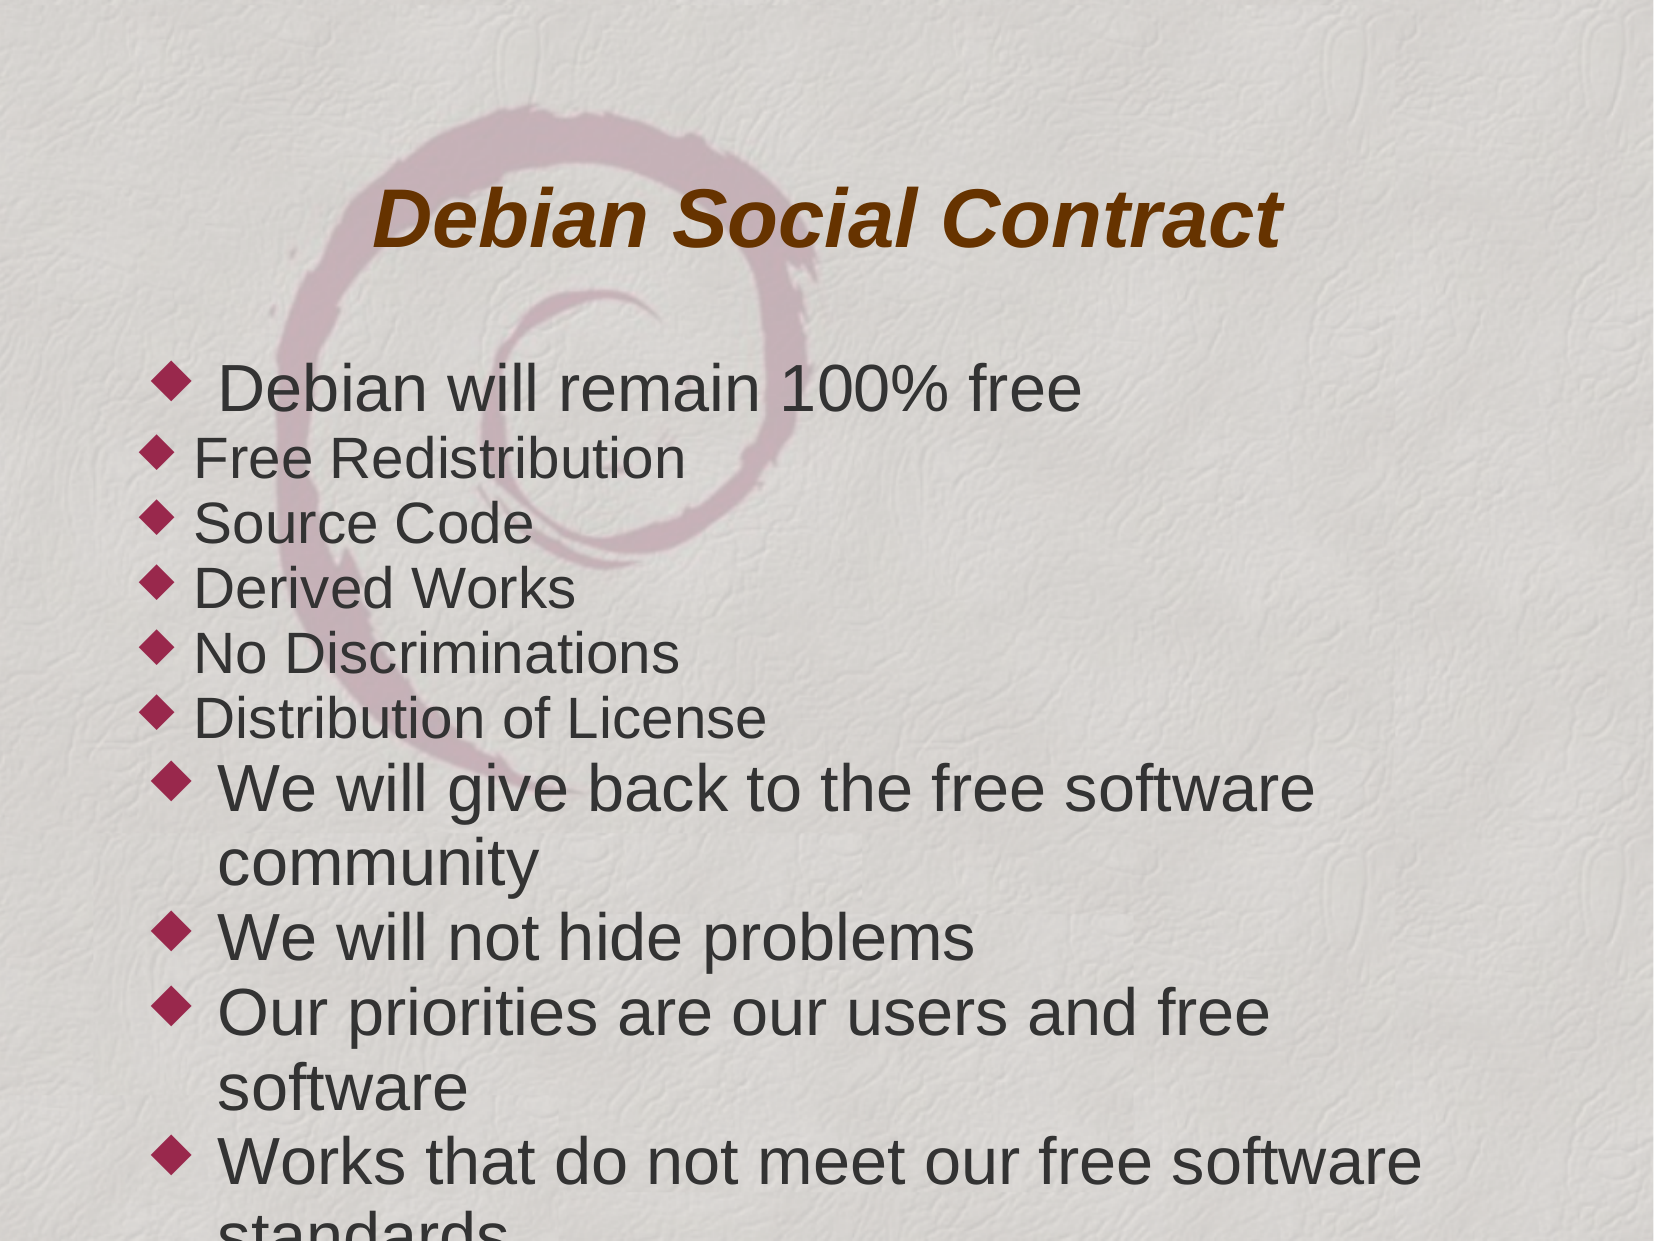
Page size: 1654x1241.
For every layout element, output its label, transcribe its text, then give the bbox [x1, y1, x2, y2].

title Debian Social Contract [121, 114, 1534, 322]
list Debian will remain 100% free Free Redistribution Source Code Derived Works No Discriminations Distribution of License We will give back to the free software community We will not hide problems Our priorities are our users and free software Works that do not meet our free software standards [134, 350, 1516, 1241]
picture [0, 0, 1654, 1241]
